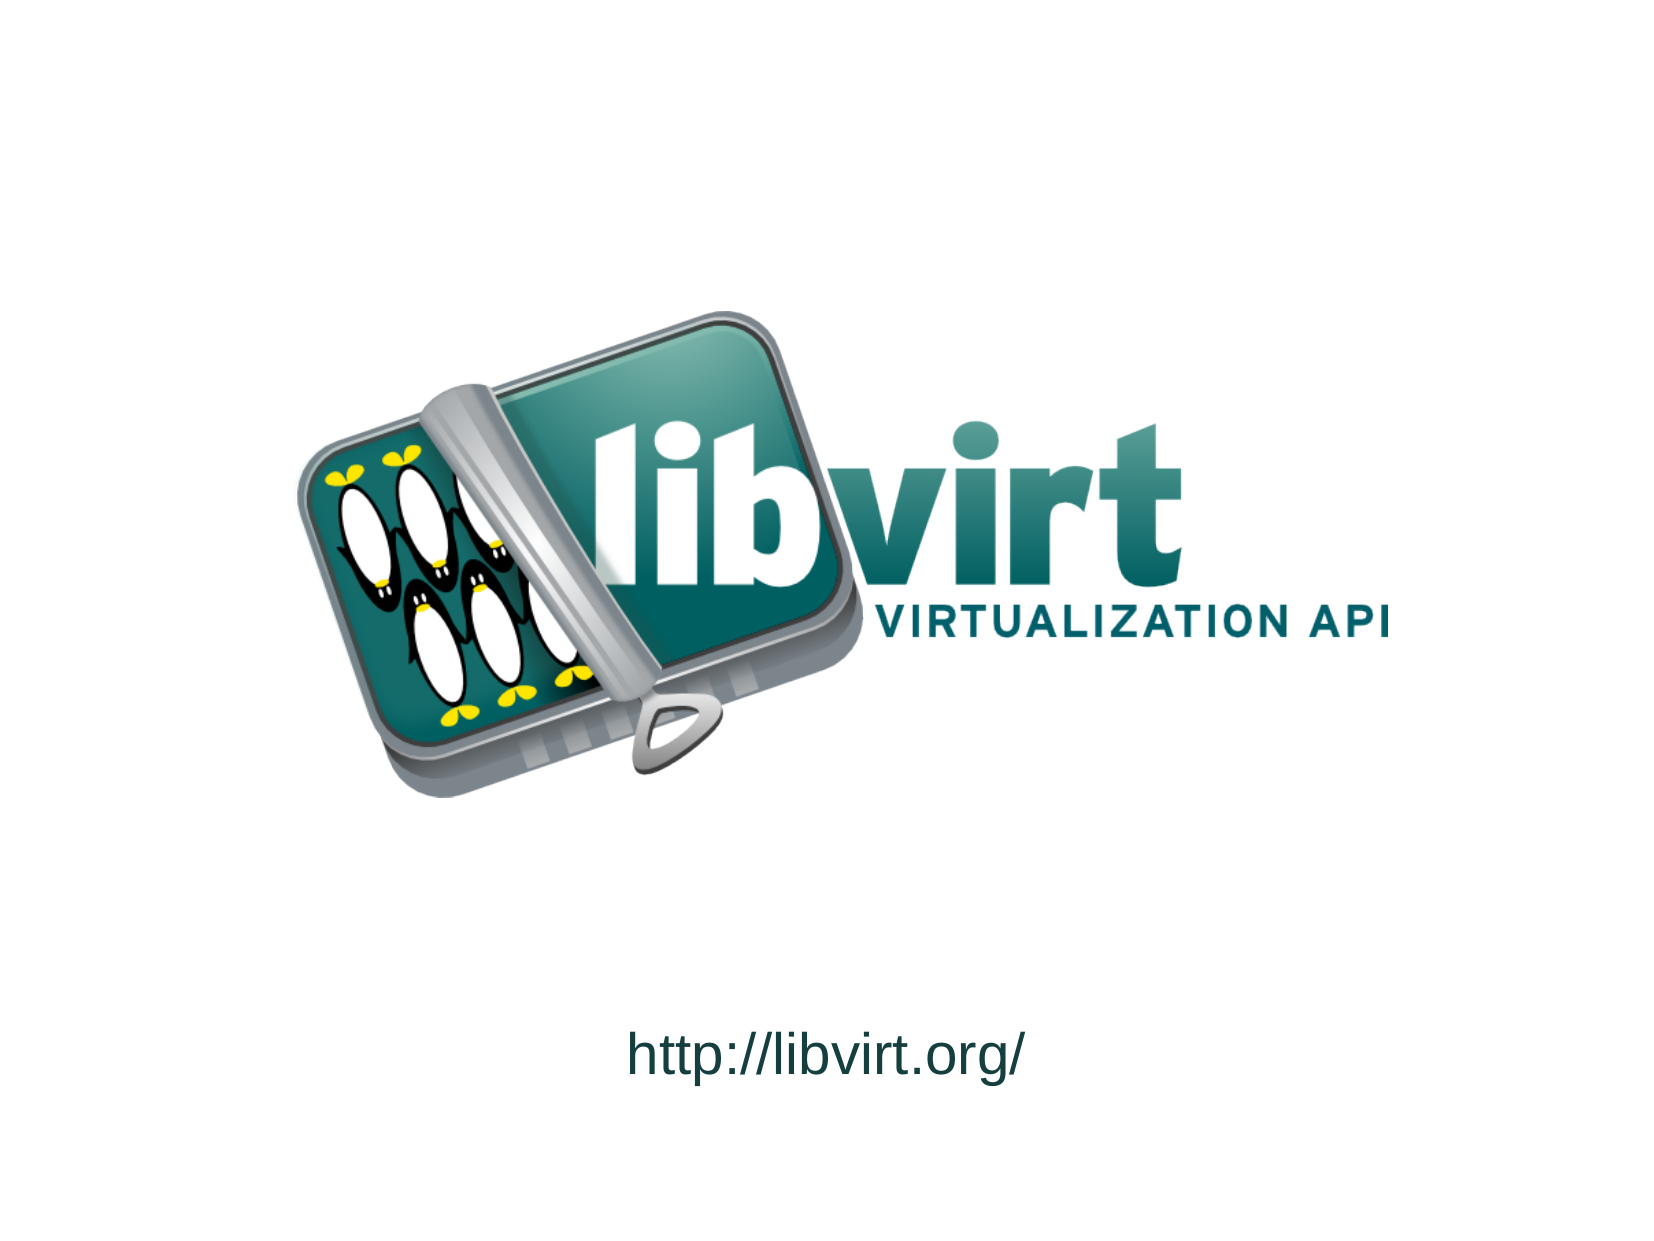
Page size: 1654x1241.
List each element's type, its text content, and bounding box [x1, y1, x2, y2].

picture [292, 311, 1388, 798]
title http://libvirt.org/ [0, 950, 1654, 1158]
